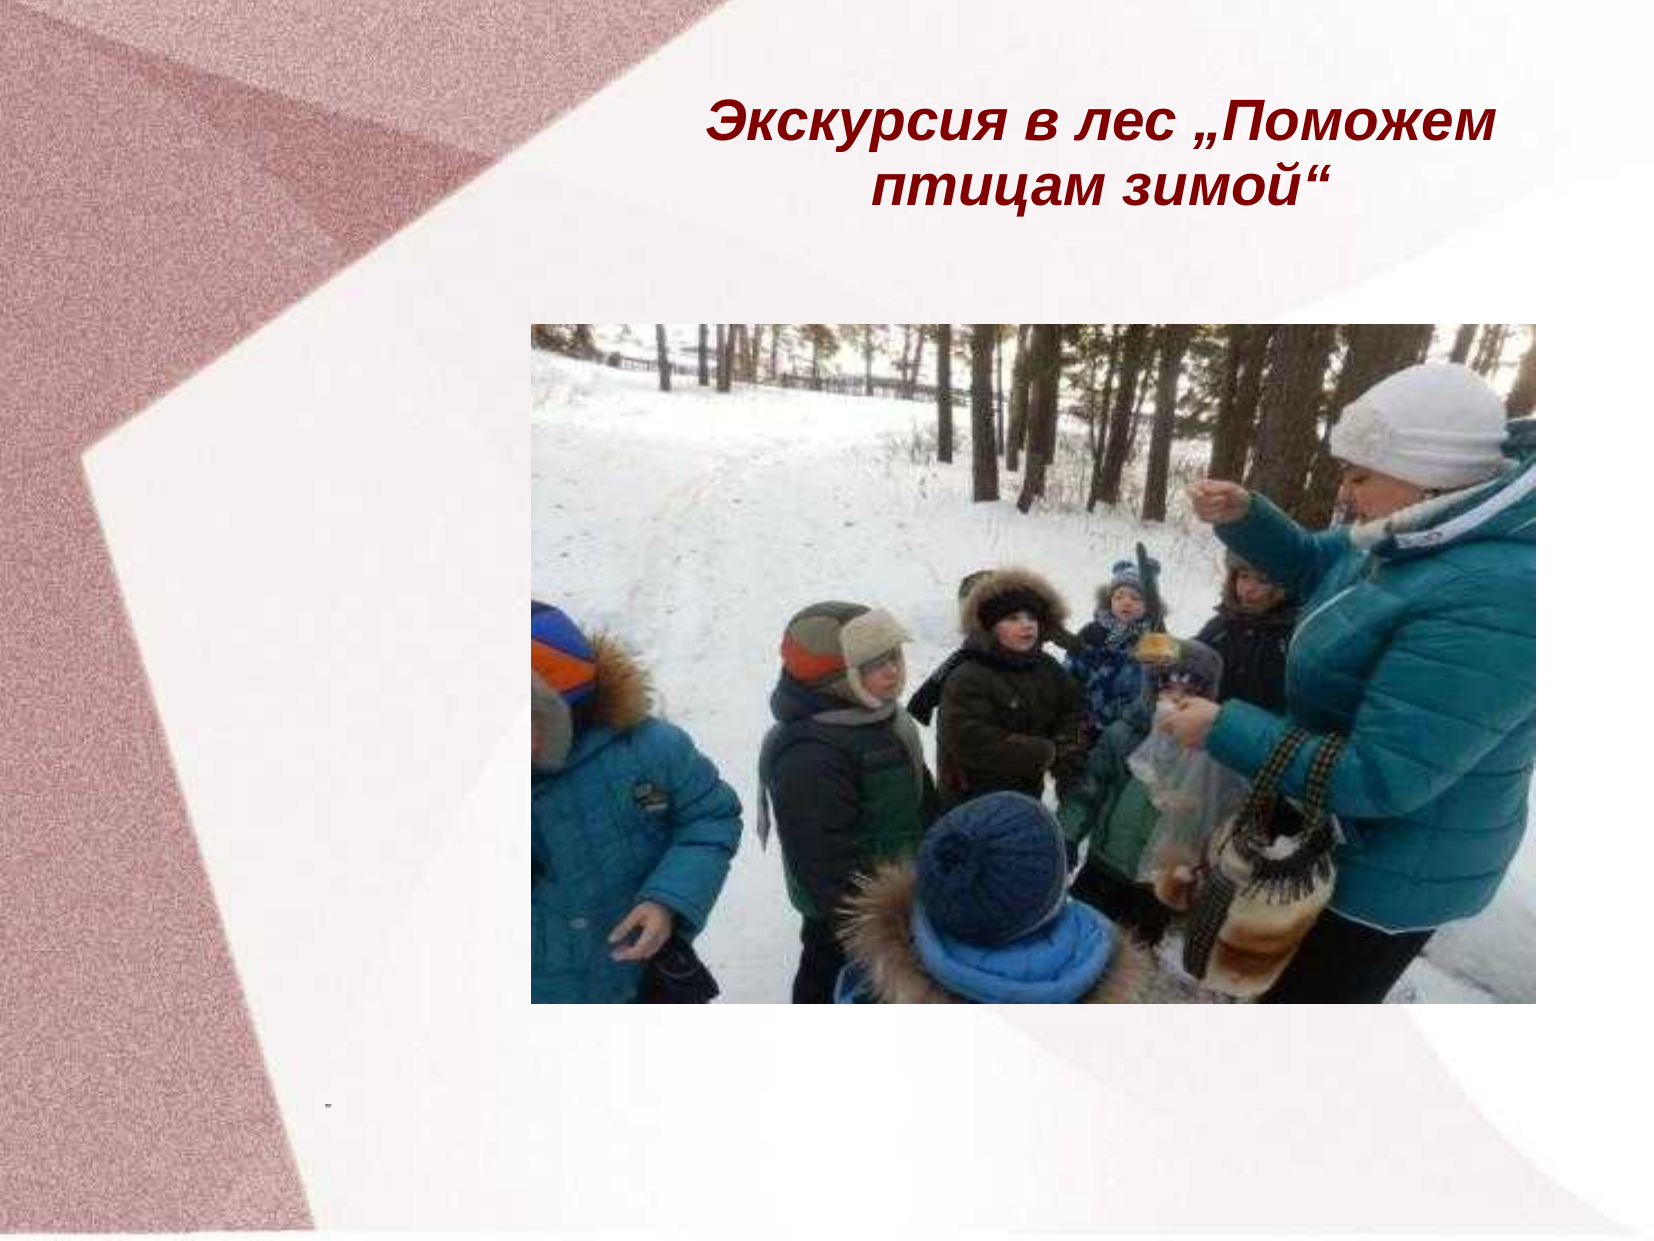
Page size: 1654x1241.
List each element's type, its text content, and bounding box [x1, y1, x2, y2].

picture [0, 0, 1654, 1241]
title Экскурсия в лес „Поможем птицам зимой“ [596, 49, 1607, 257]
chart [325, 1104, 338, 1109]
